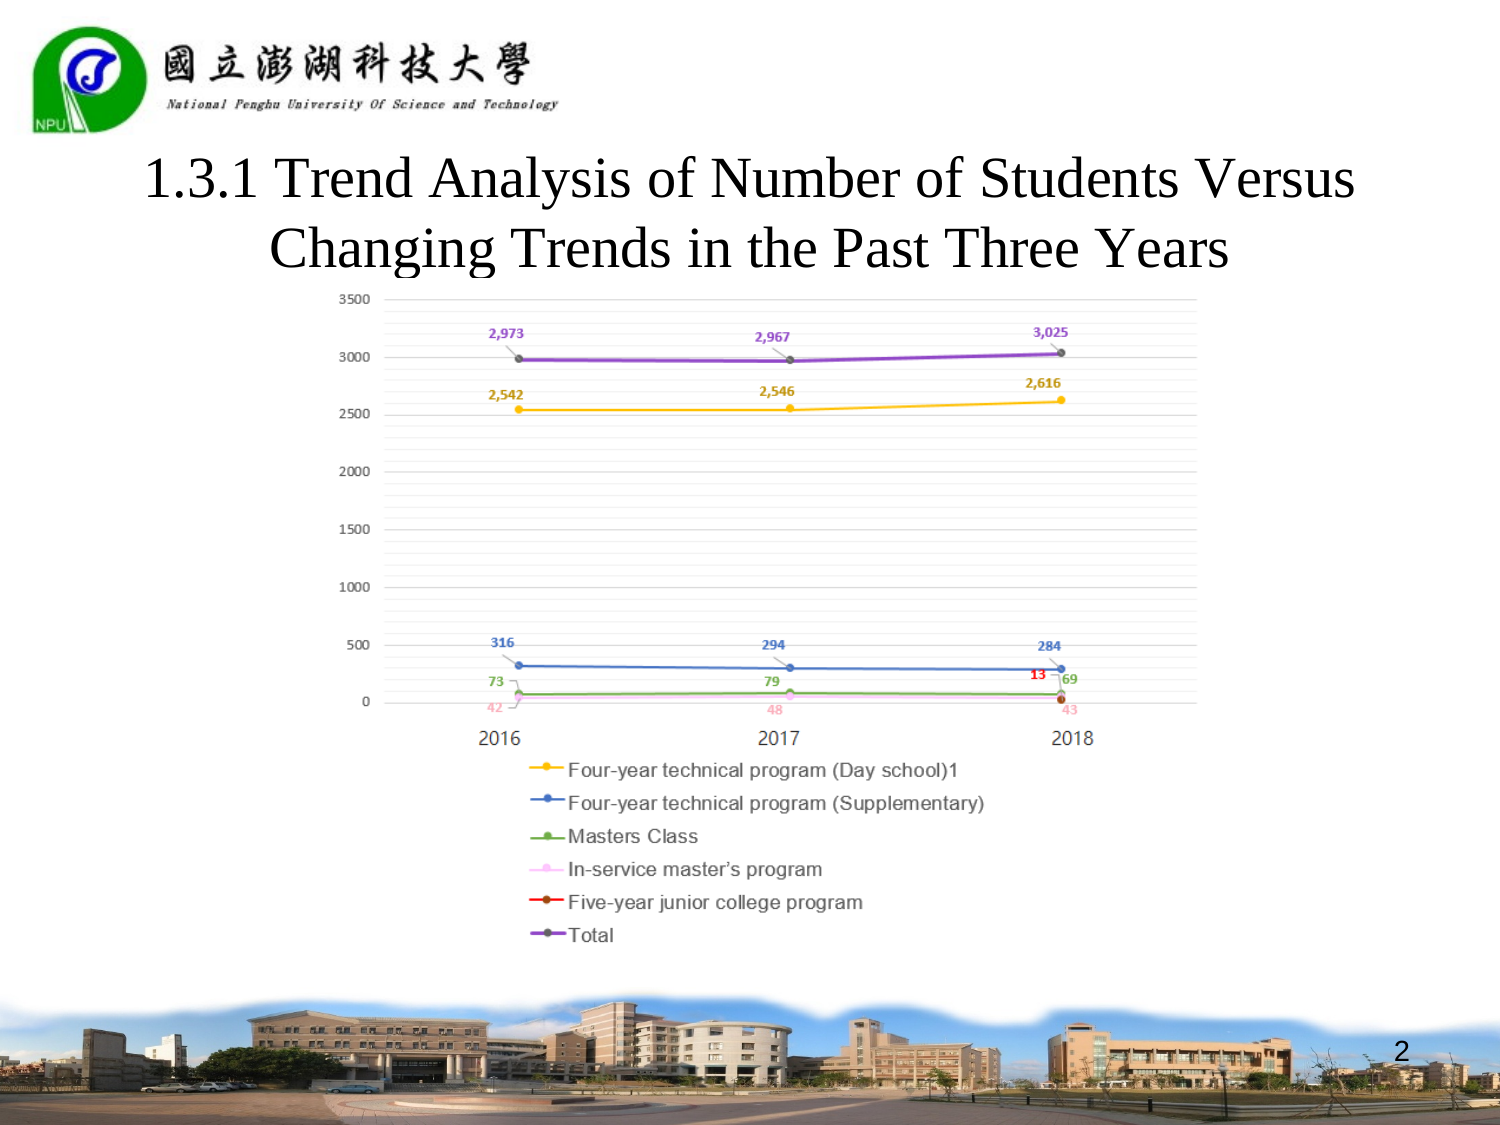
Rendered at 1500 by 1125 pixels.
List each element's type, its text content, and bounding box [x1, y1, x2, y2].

picture [0, 0, 1500, 1125]
title 1.3.1 Trend Analysis of Number of Students Versus Changing Trends in the Past Three Years [75, 150, 1426, 268]
text_box <編號> [1074, 1024, 1426, 1103]
